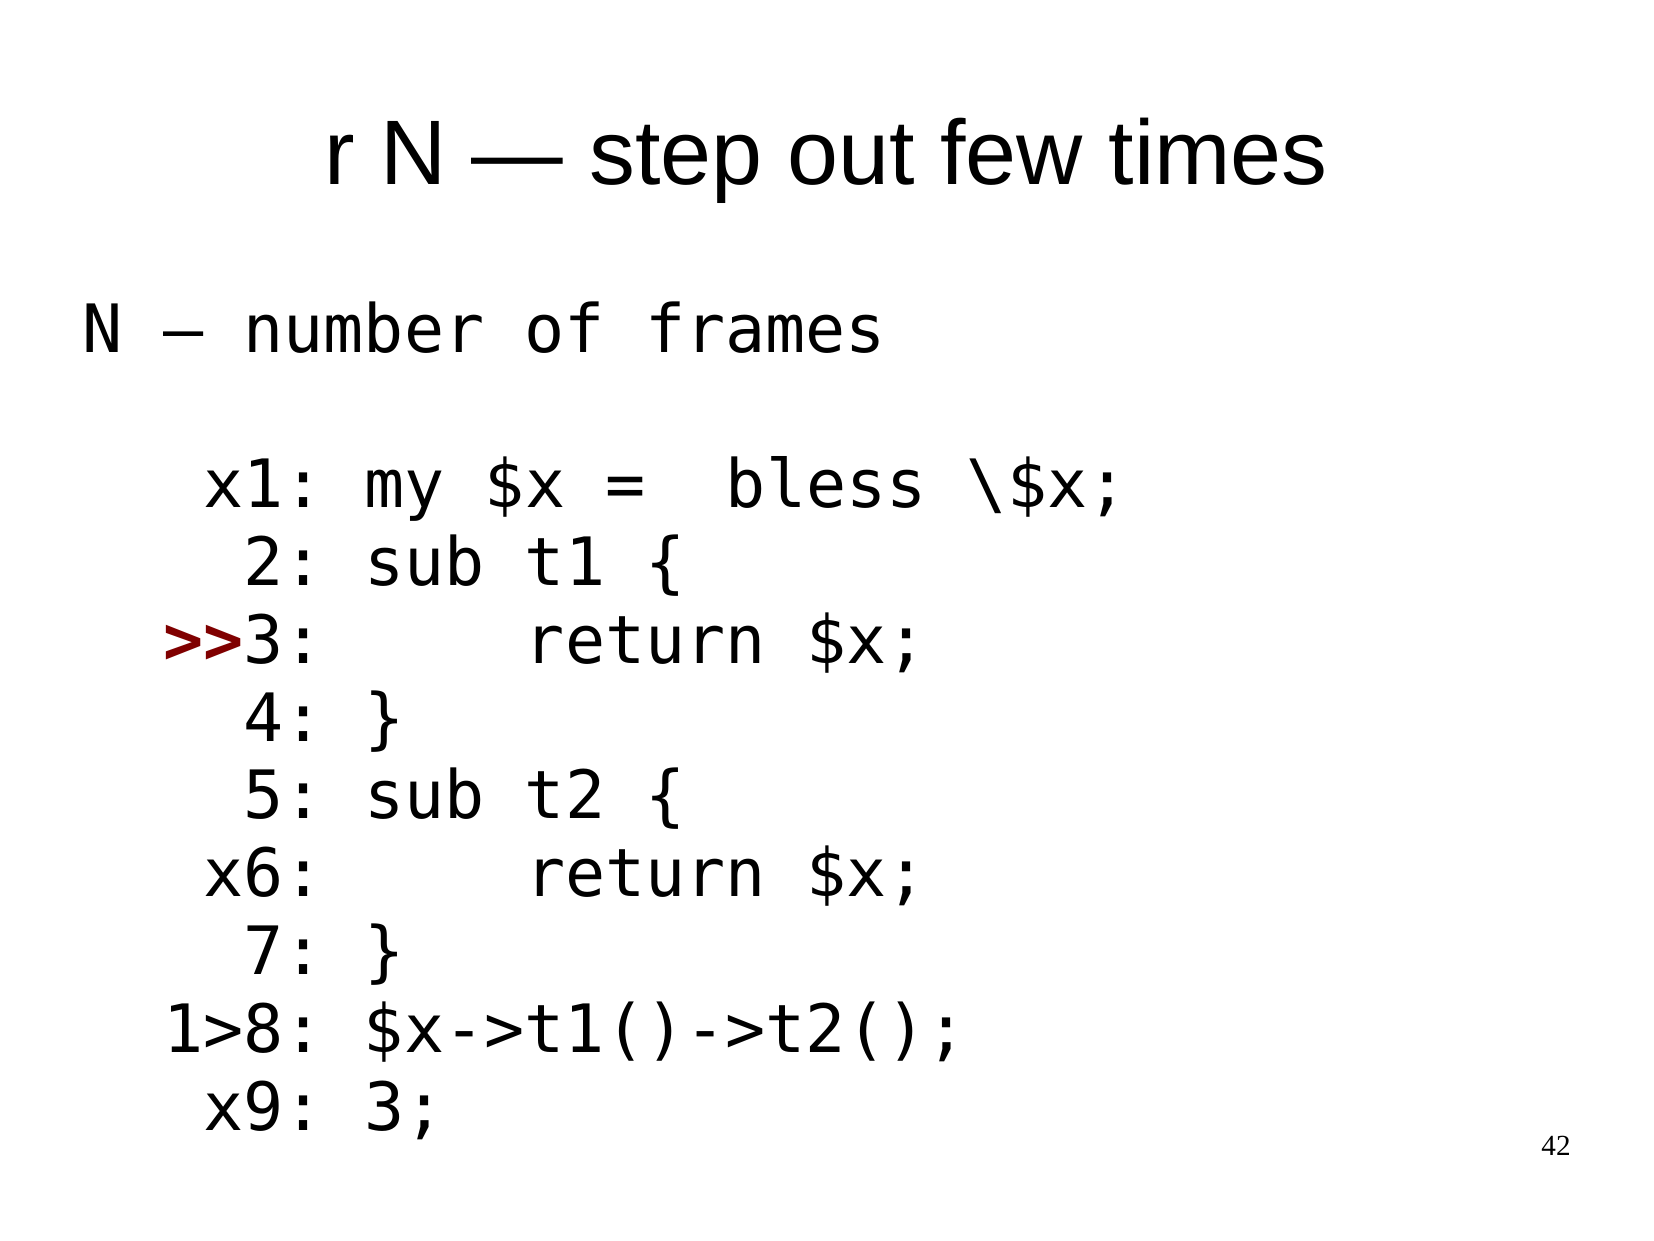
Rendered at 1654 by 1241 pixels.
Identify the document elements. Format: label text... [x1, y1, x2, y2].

subtitle N — number of frames x1: my $x = bless \$x; 2: sub t1 { >>3: return $x; 4: } 5: sub t2 { x6: return $x; 7: } 1>8: $x->t1()->t2(); x9: 3; [82, 290, 1571, 1224]
title r N — step out few times [82, 49, 1571, 257]
